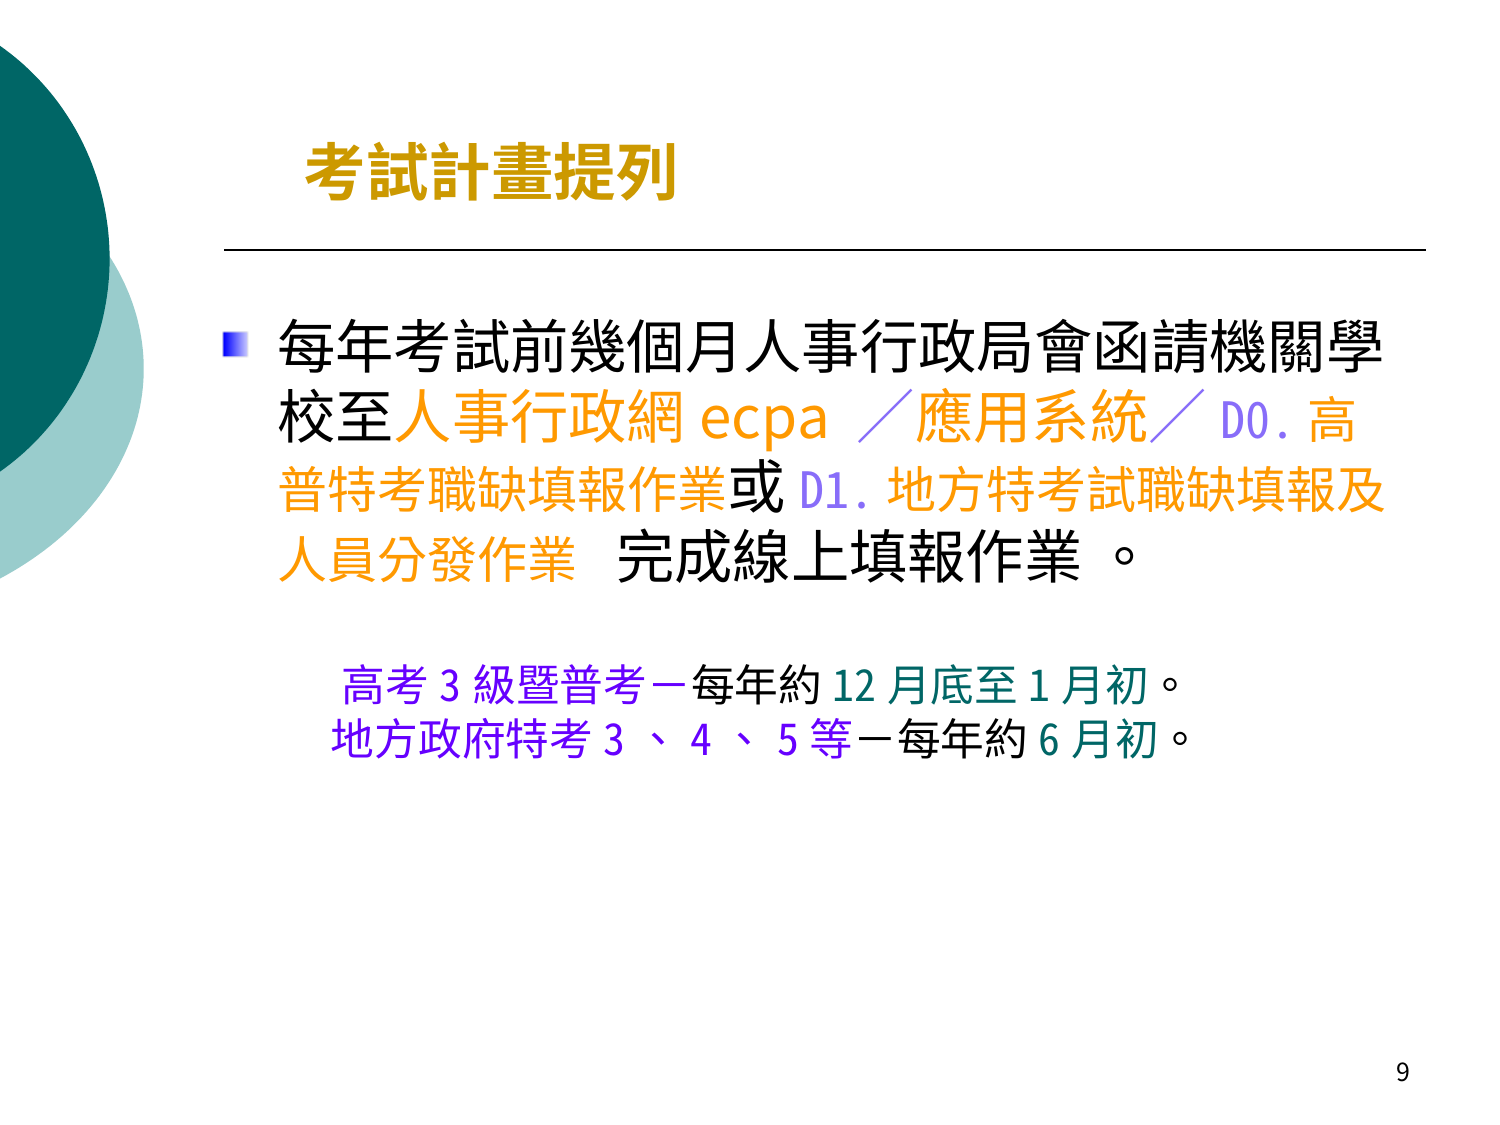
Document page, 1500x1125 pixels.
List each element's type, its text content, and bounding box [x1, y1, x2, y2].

text_box 考試計畫提列 [289, 125, 762, 216]
list 每年考試前幾個月人事行政局會函請機關學校至人事行政網ecpa ／應用系統／D0.高普特考職缺填報作業或D1.地方特考試職缺填報及人員分發作業 完成線上填報作業 。 高考3級暨普考－每年約12月底至1月初。 地方政府特考3、4、5等－每年約6月初。 [206, 302, 1407, 775]
